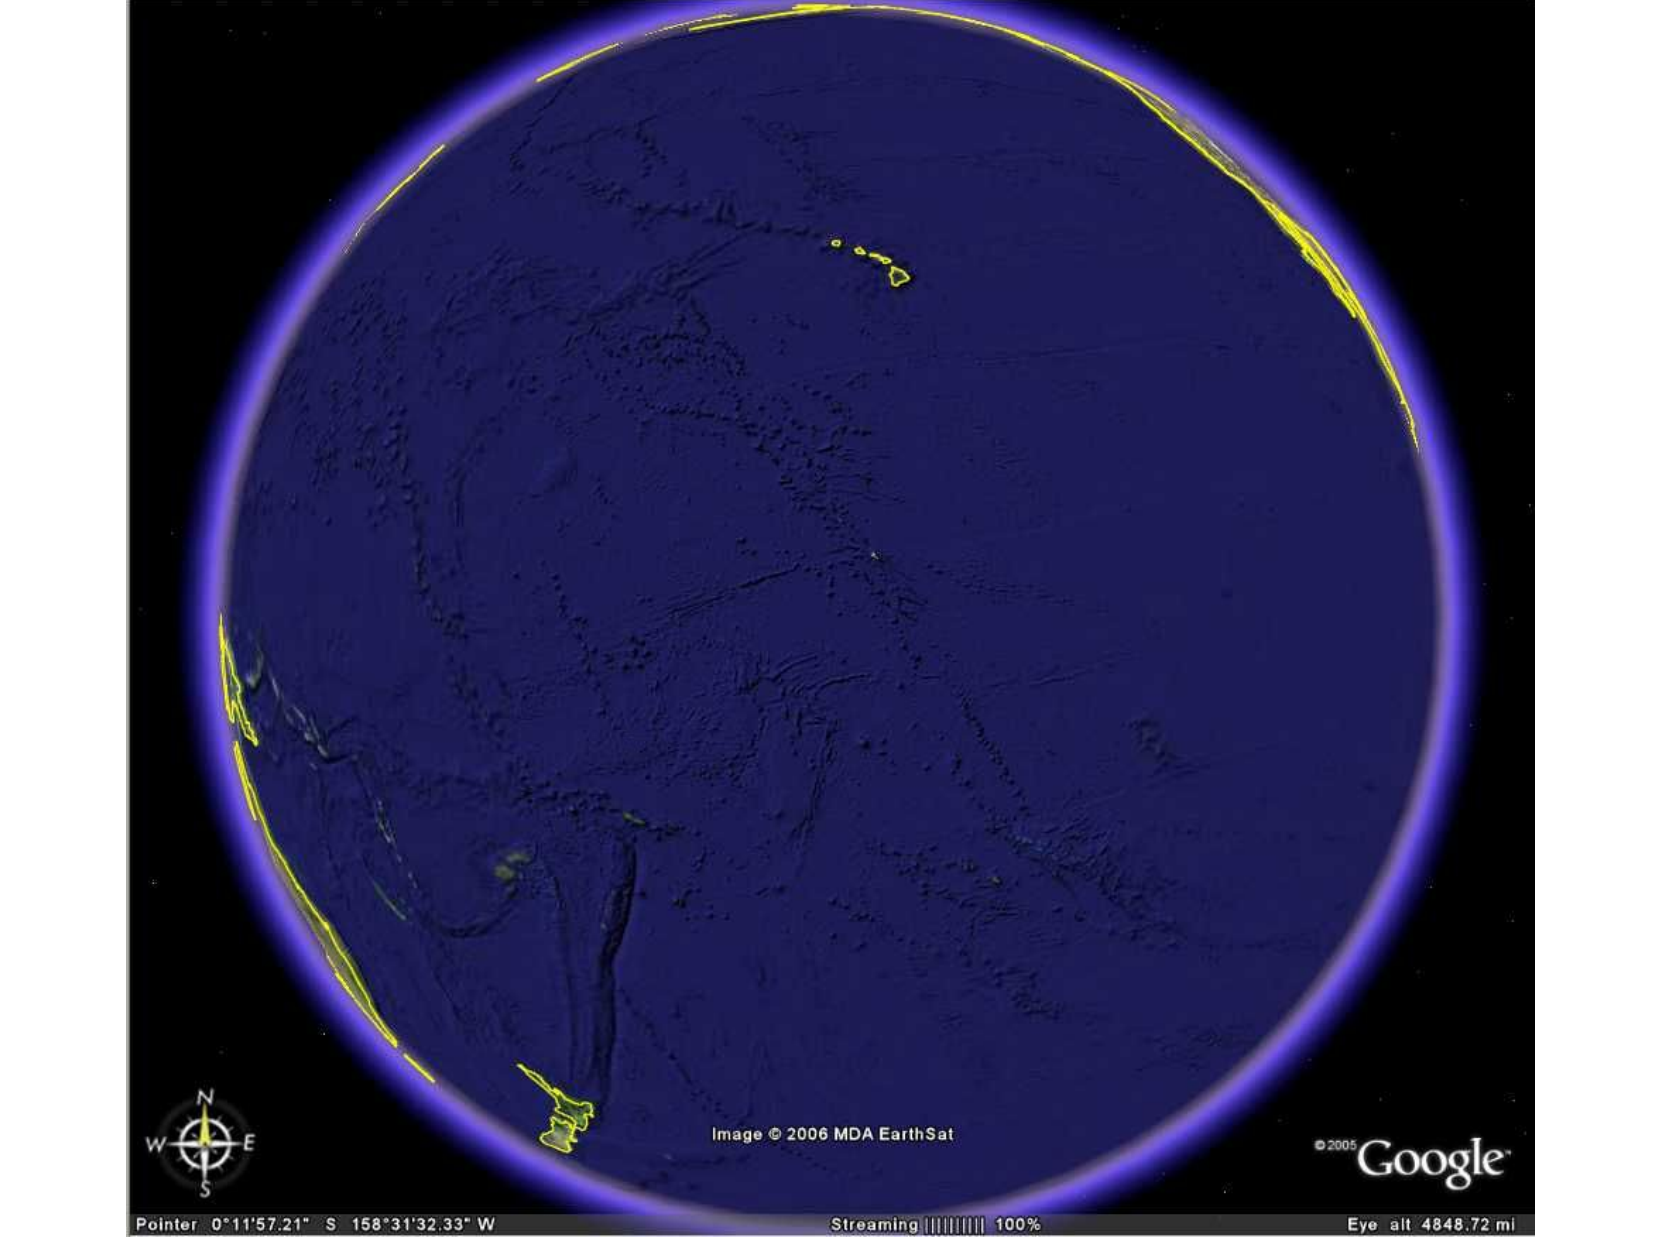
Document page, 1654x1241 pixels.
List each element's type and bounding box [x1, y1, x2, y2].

picture [126, 0, 1535, 1237]
